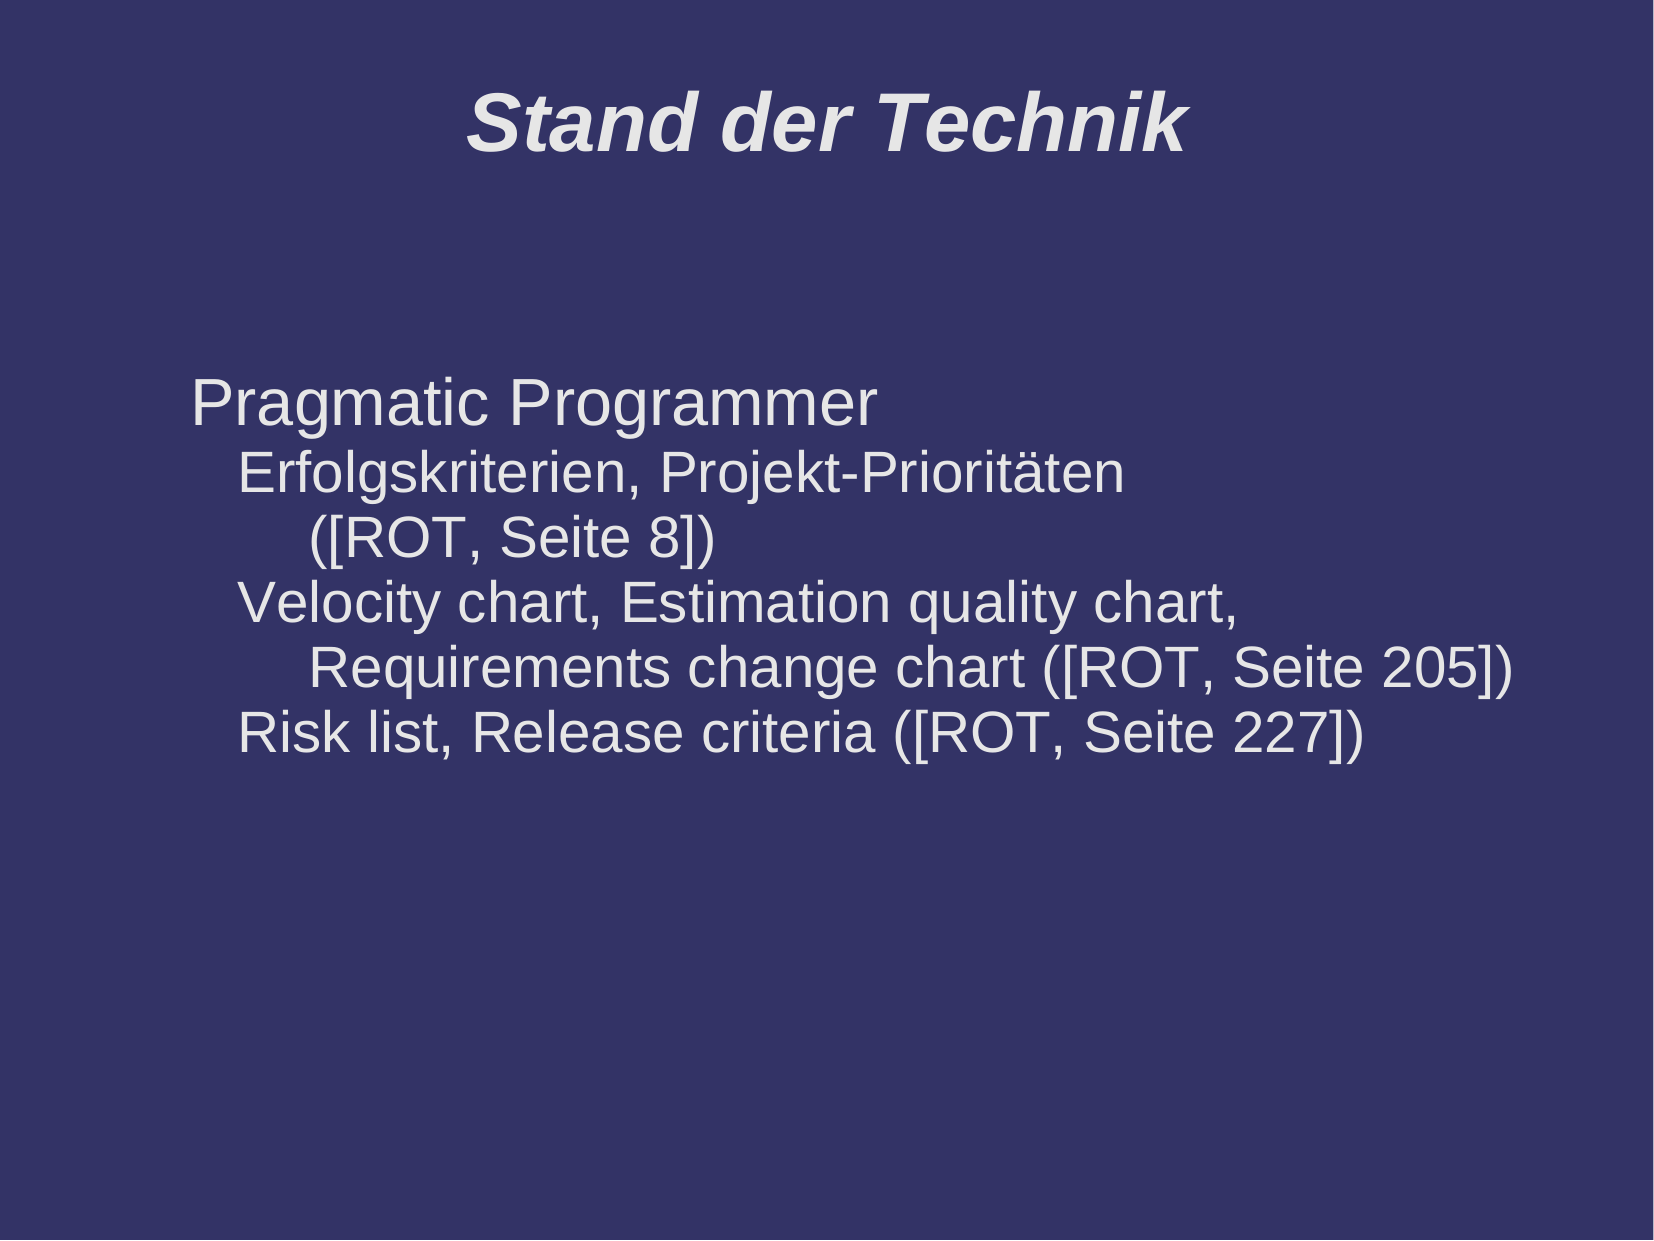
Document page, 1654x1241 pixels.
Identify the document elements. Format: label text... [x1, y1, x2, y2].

title Stand der Technik [121, 19, 1534, 227]
list Pragmatic Programmer Erfolgskriterien, Projekt-Prioritäten ([ROT, Seite 8]) Velocity chart, Estimation quality chart, Requirements change chart ([ROT, Seite 205]) Risk list, Release criteria ([ROT, Seite 227]) [178, 364, 1570, 1147]
